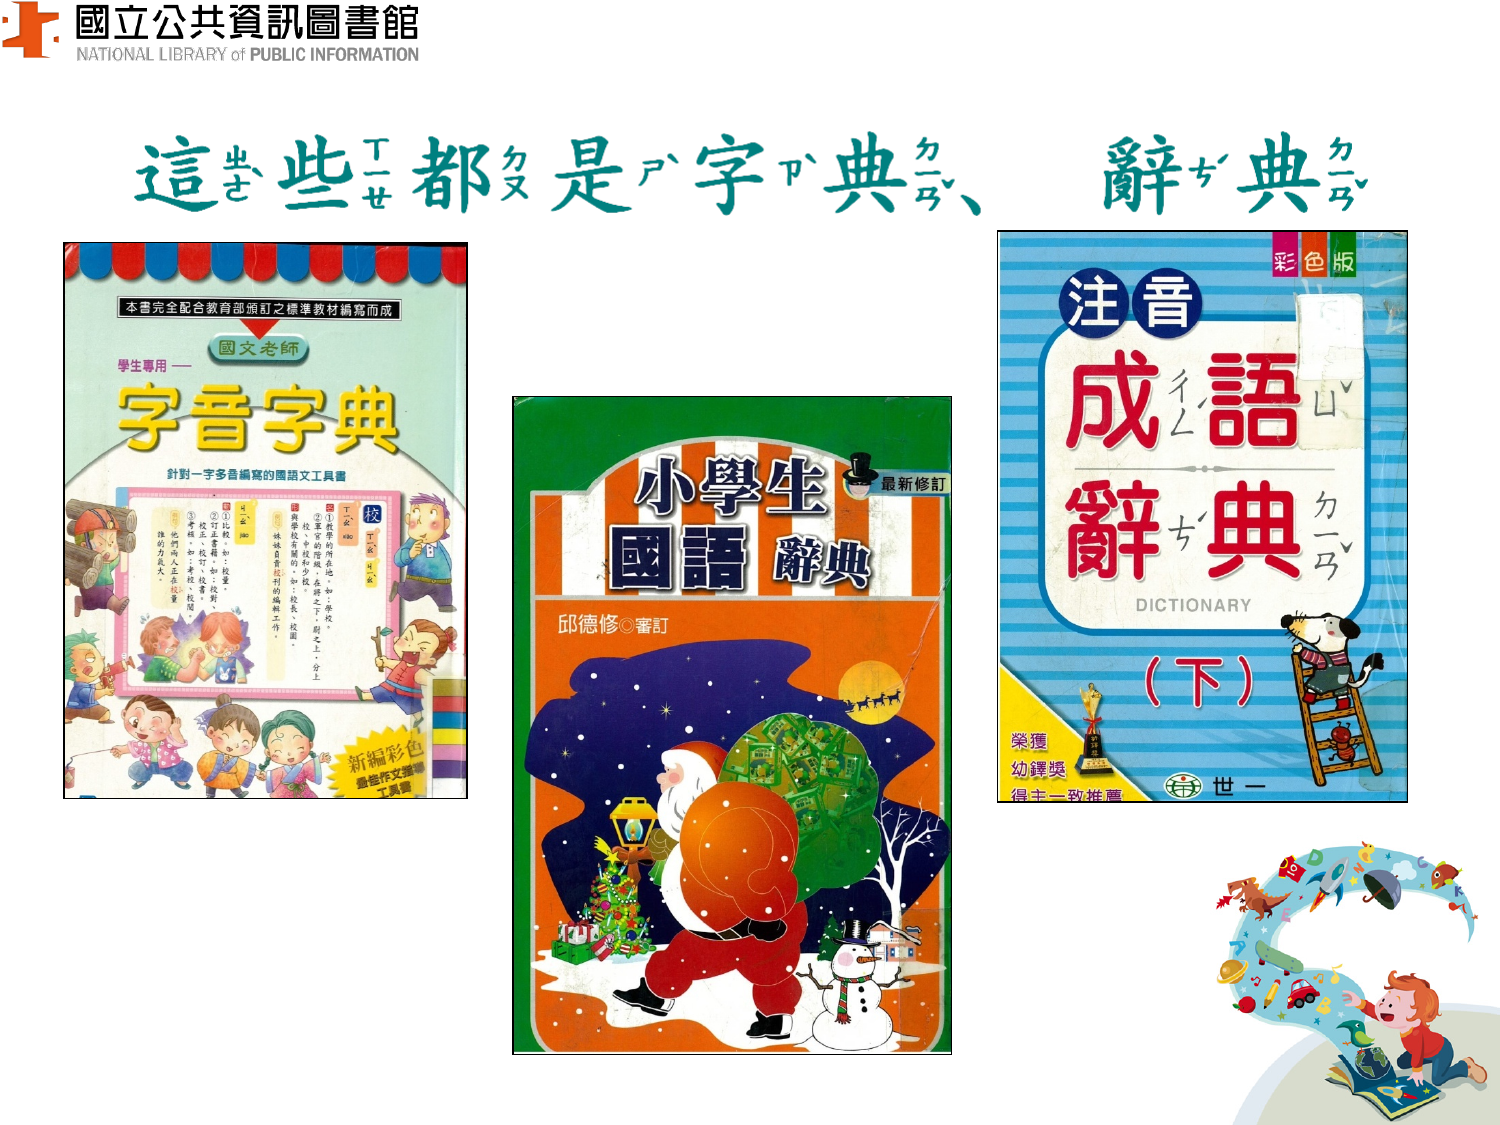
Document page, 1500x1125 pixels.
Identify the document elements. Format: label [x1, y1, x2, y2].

picture [1210, 835, 1500, 1125]
picture [0, 0, 420, 62]
picture [64, 66, 1427, 802]
picture [513, 397, 951, 1054]
